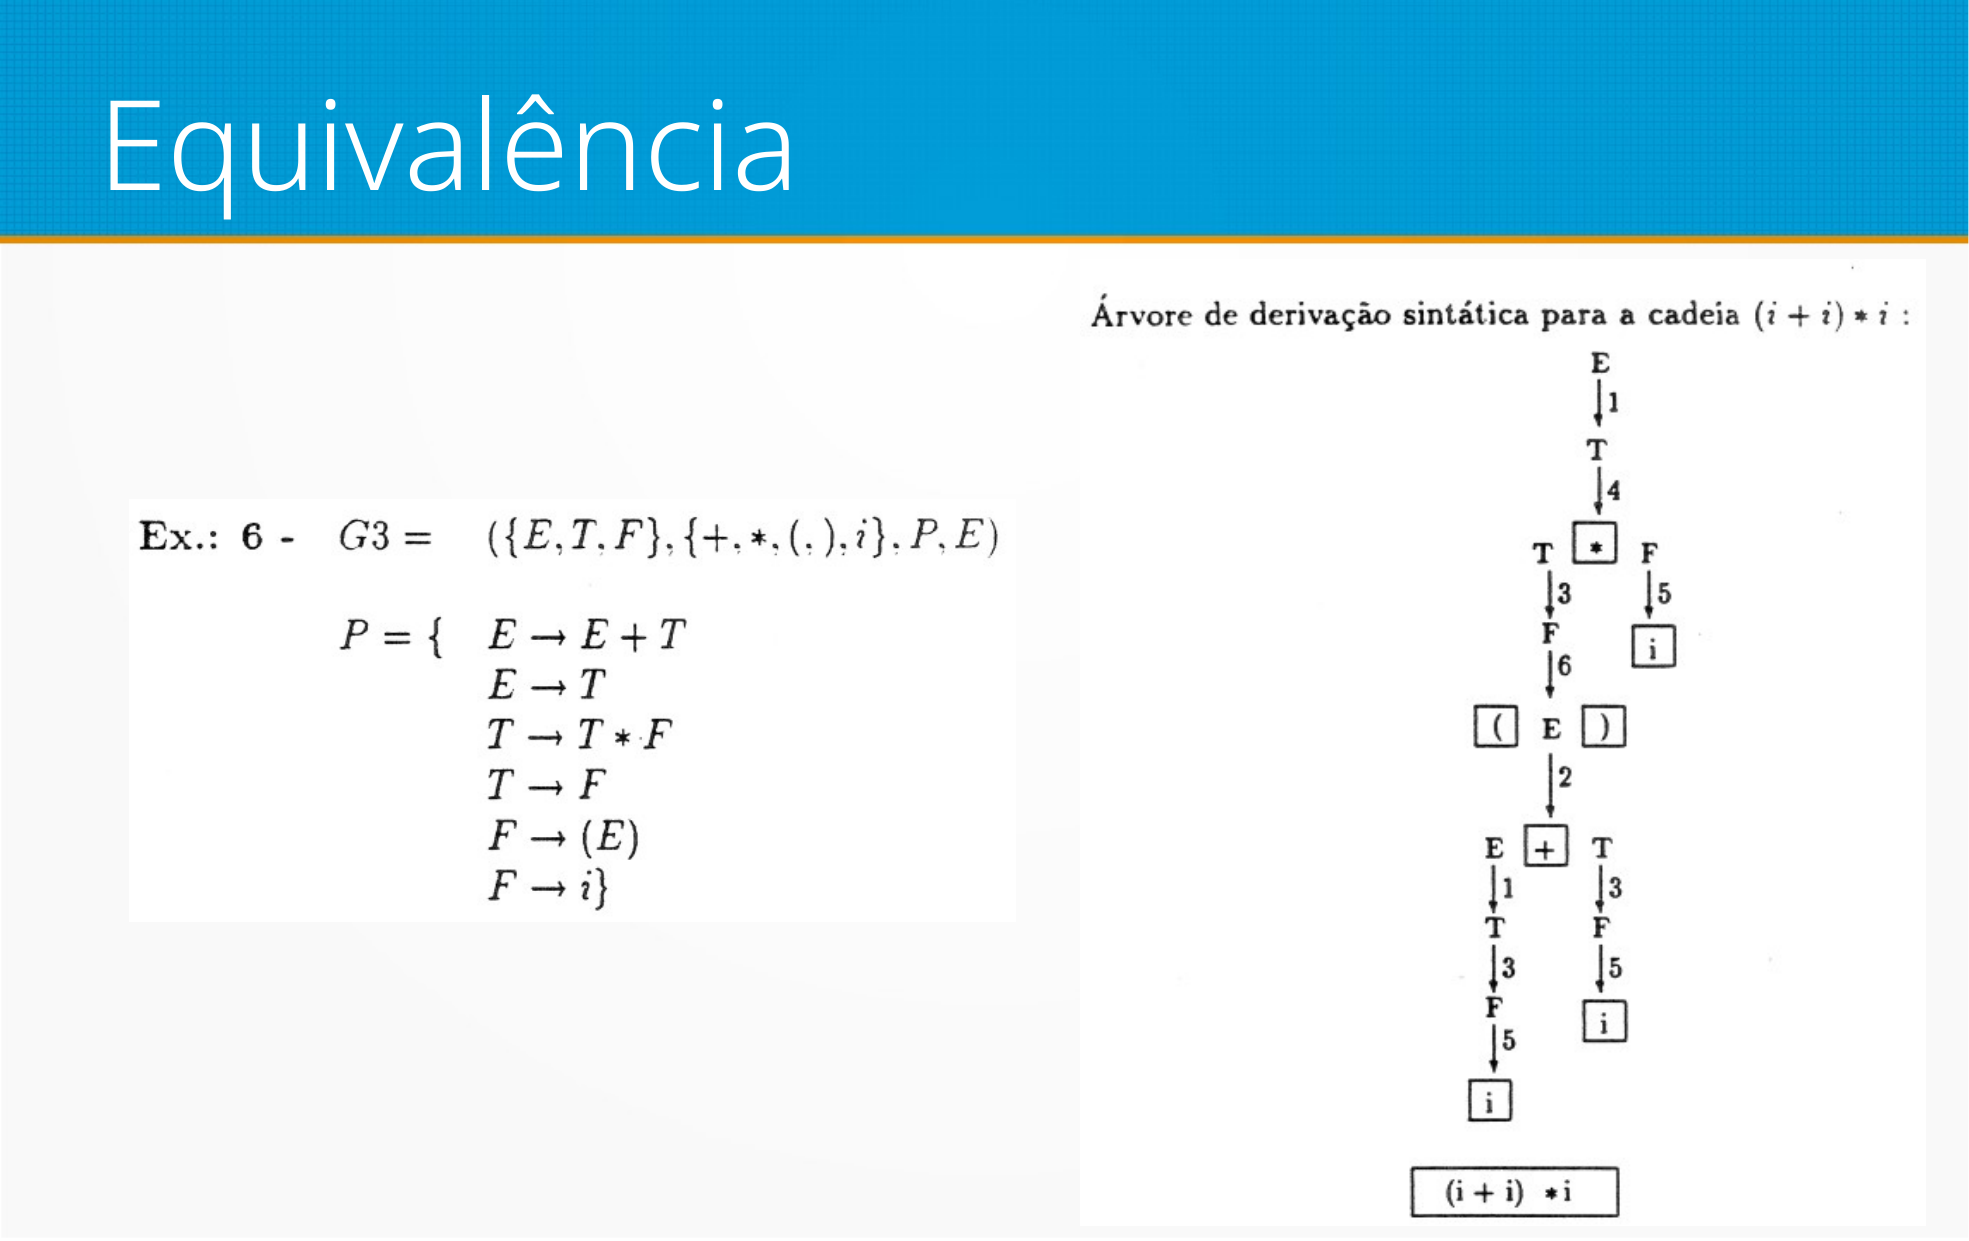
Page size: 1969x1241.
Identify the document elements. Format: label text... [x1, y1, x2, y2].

picture [0, 233, 1969, 1241]
title Equivalência [98, 19, 1870, 227]
